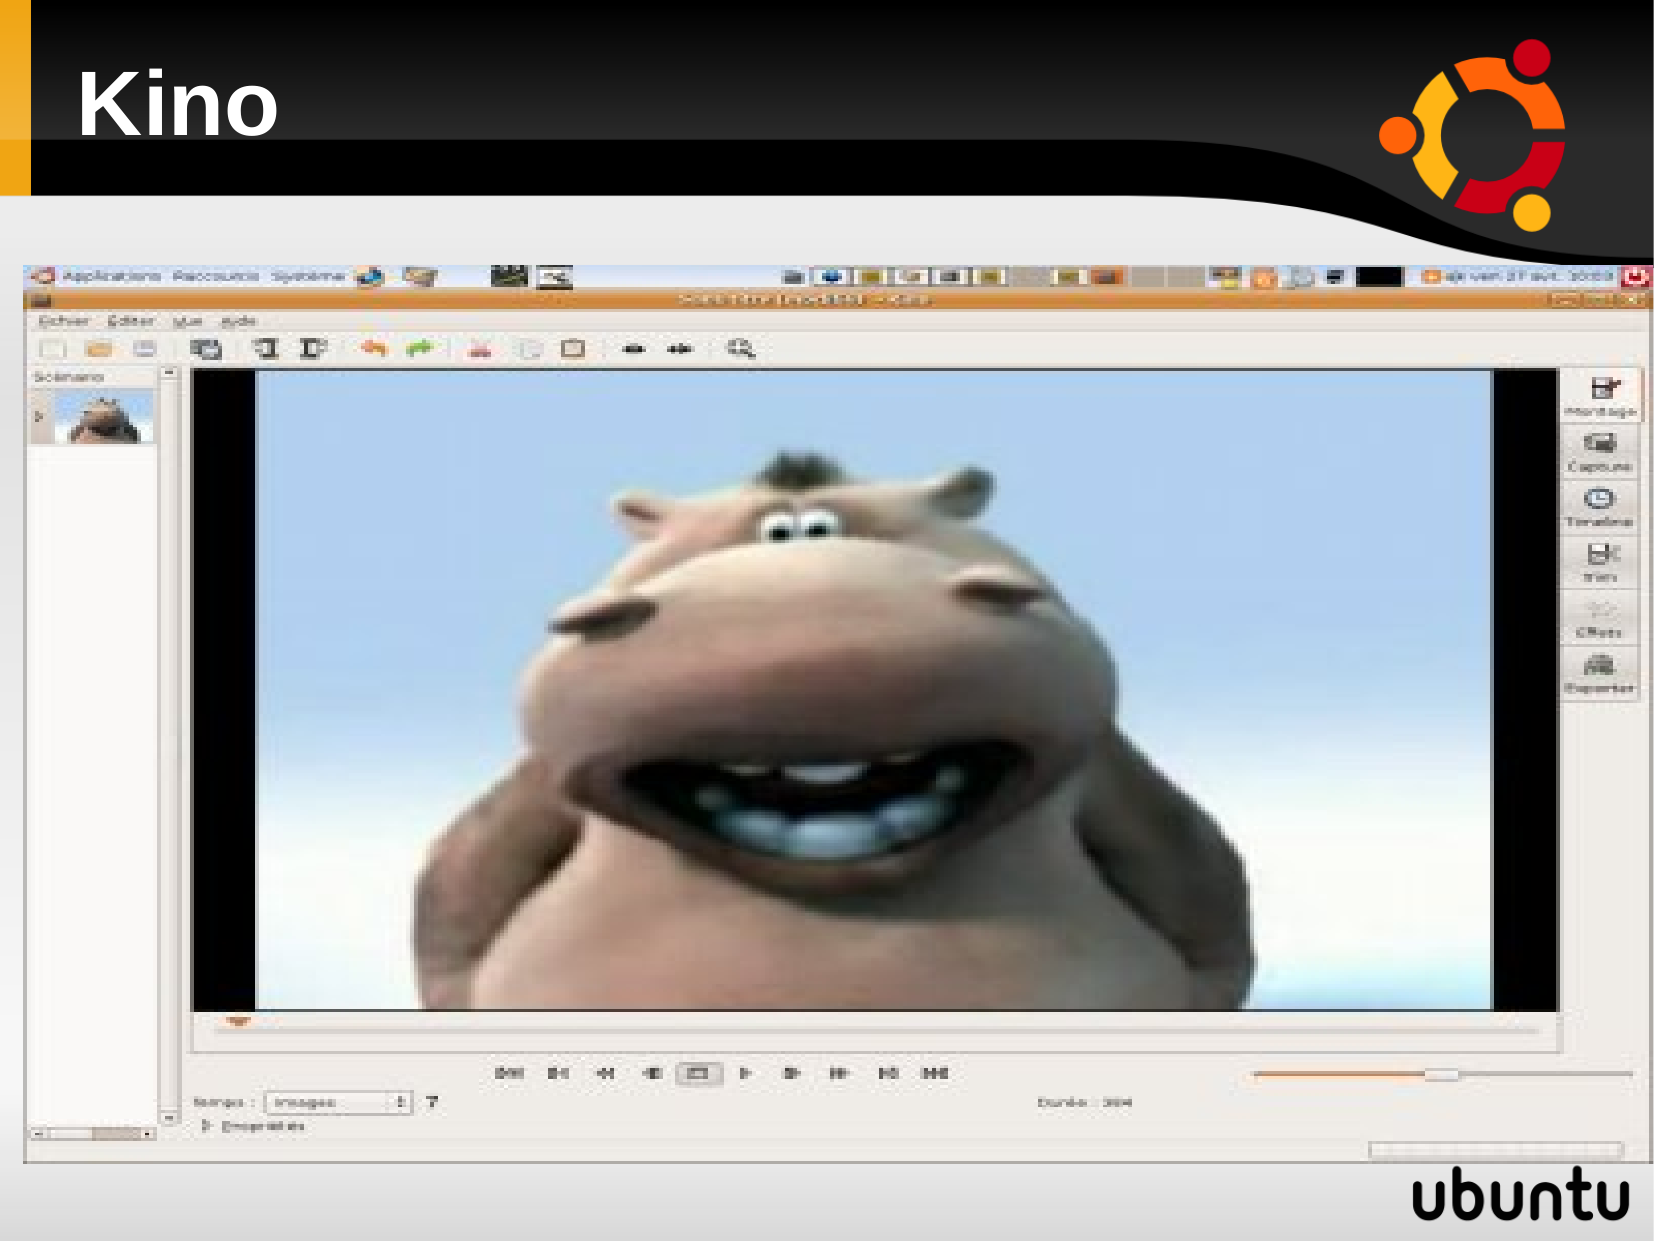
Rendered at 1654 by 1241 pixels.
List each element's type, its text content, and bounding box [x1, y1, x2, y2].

picture [0, 0, 1654, 1241]
title Kino [76, 7, 1565, 200]
